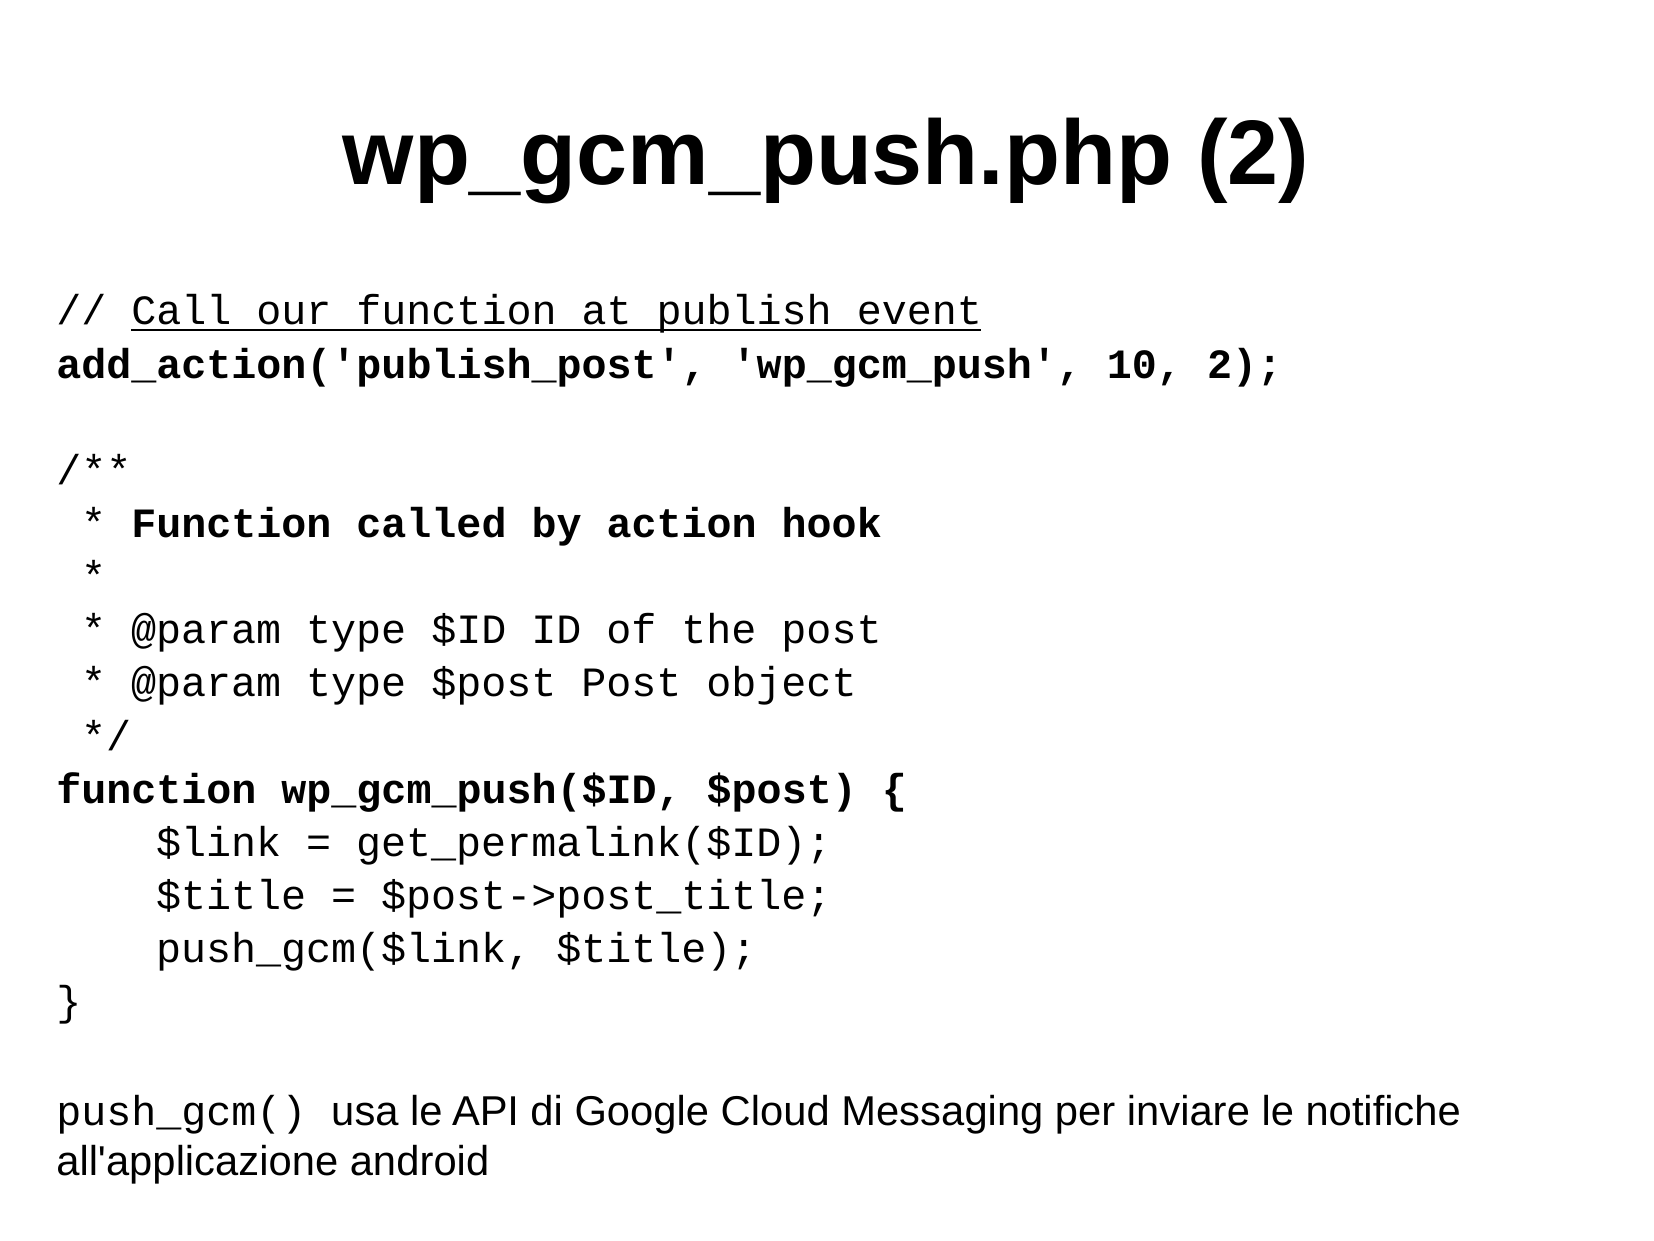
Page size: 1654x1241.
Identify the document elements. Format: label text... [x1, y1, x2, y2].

list // Call our function at publish event add_action('publish_post', 'wp_gcm_push', 10, 2); /** * Function called by action hook * * @param type $ID ID of the post * @param type $post Post object */ function wp_gcm_push($ID, $post) { $link = get_permalink($ID); $title = $post->post_title; push_gcm($link, $title); } push_gcm() usa le API di Google Cloud Messaging per inviare le notifiche all'applicazione android [56, 290, 1624, 1214]
title wp_gcm_push.php (2) [82, 49, 1571, 257]
